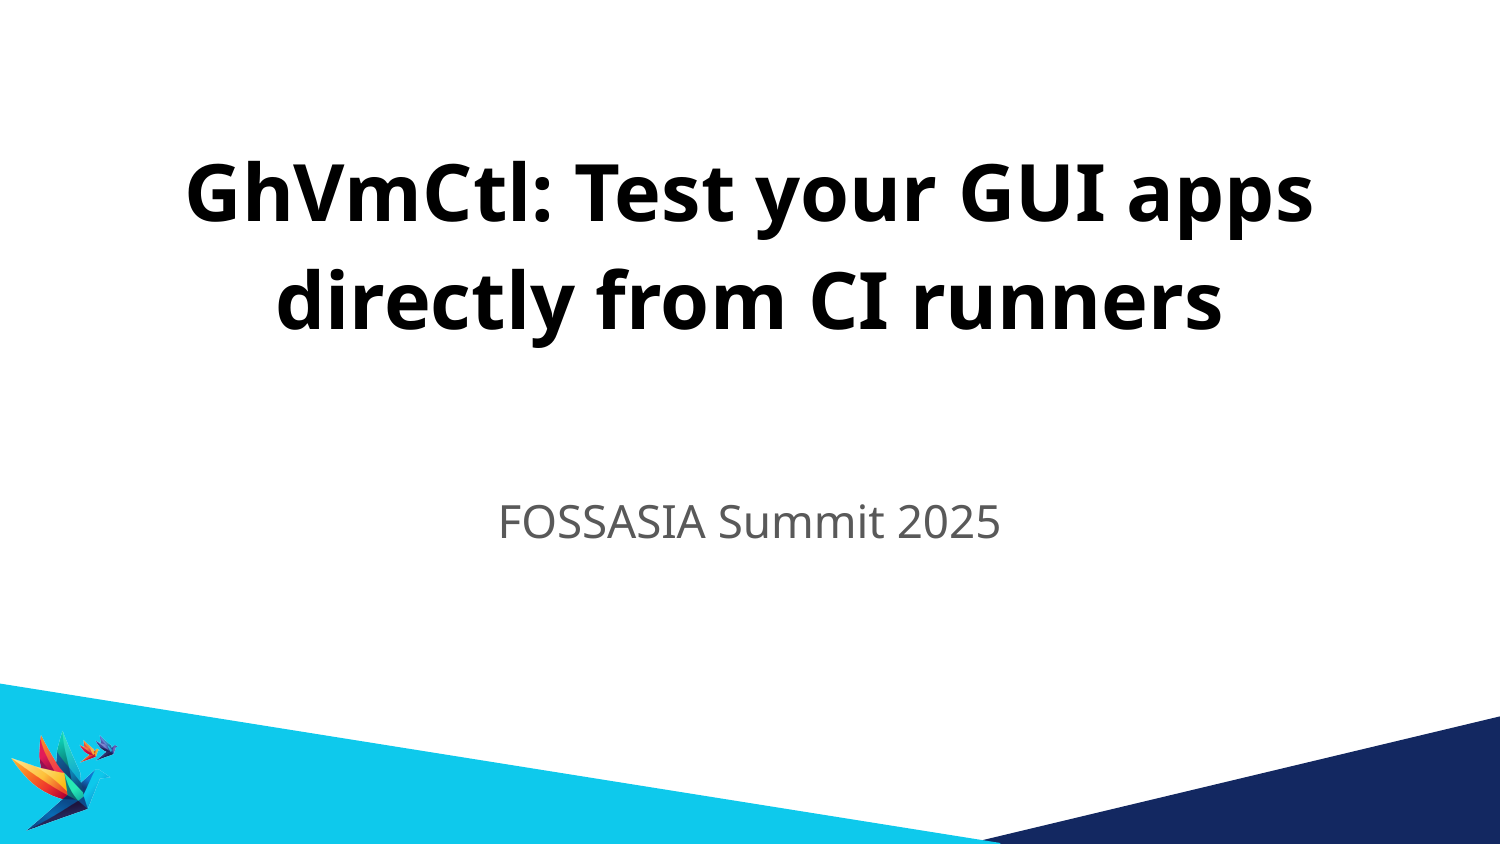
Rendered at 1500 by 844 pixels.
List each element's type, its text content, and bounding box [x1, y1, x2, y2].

subtitle FOSSASIA Summit 2025 [51, 464, 1449, 595]
title GhVmCtl: Test your GUI apps directly from CI runners [51, 122, 1449, 459]
picture [0, 717, 127, 844]
